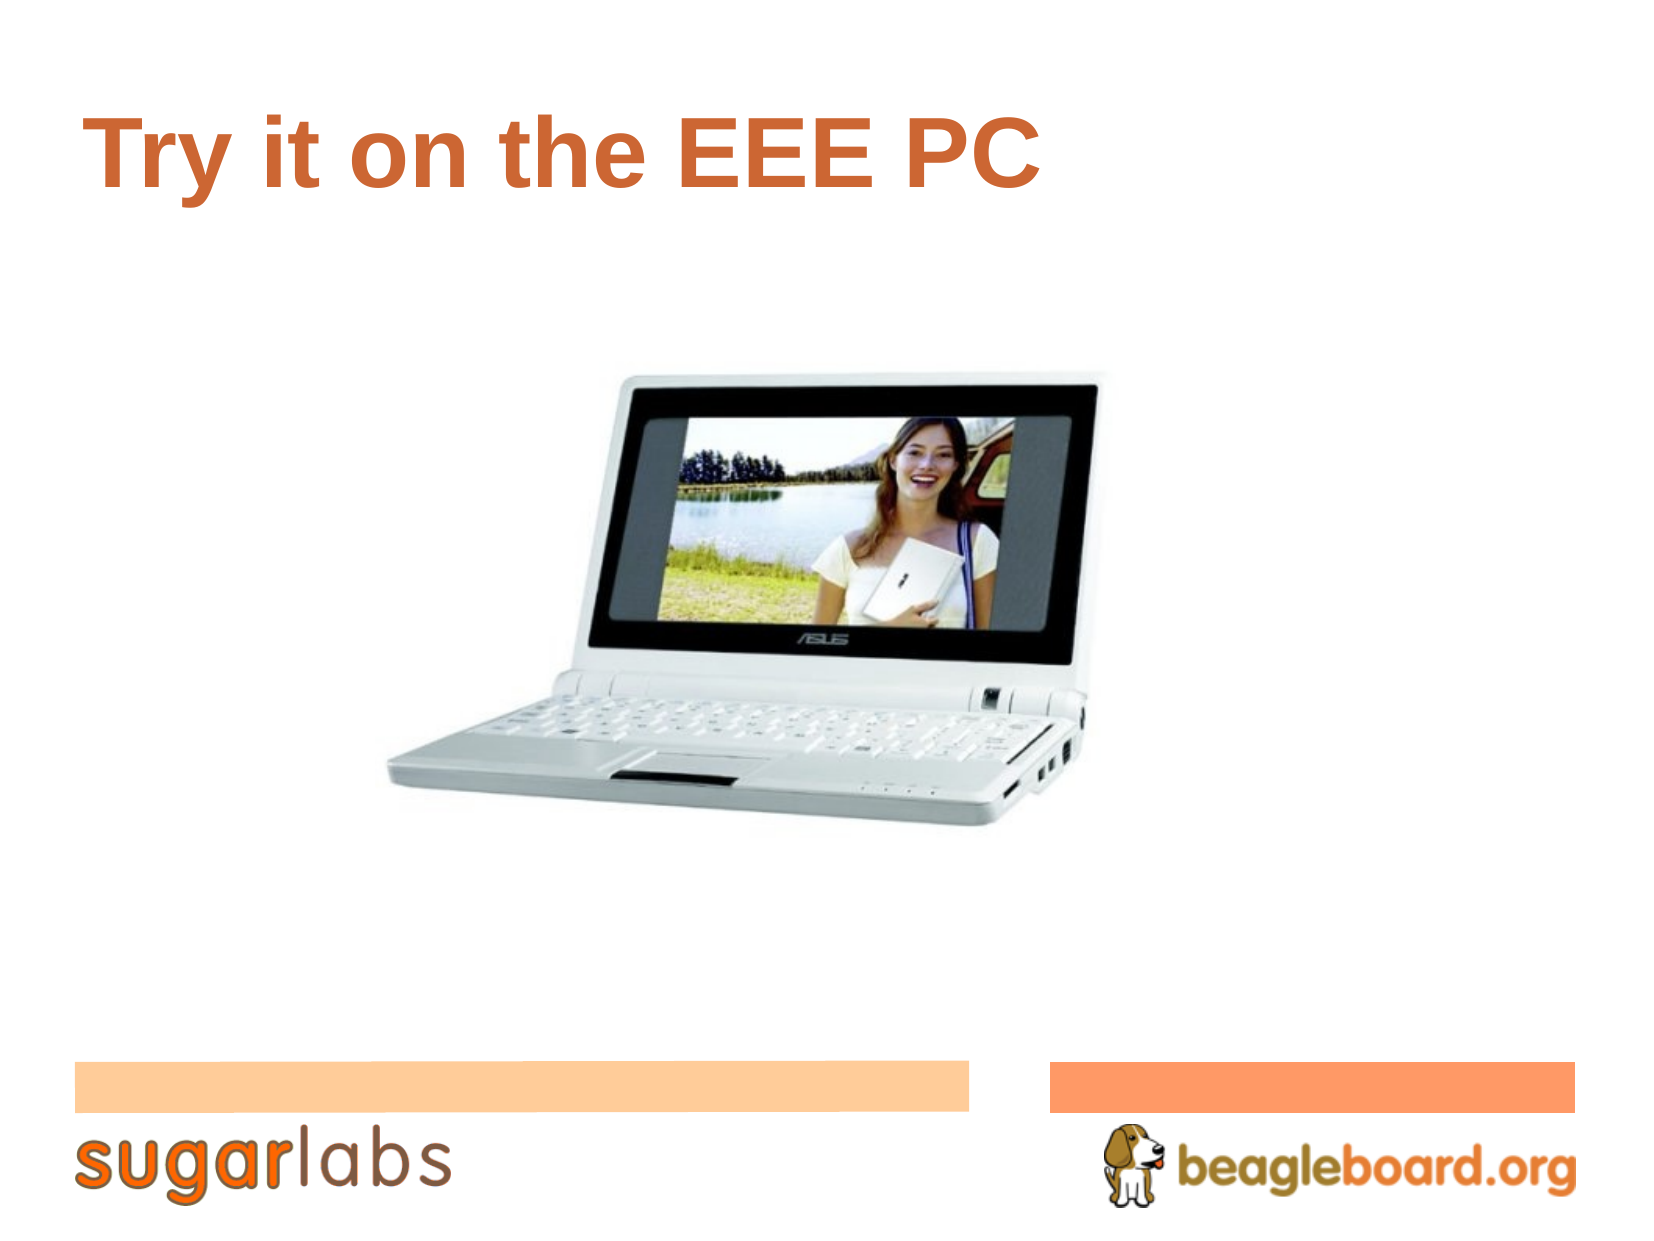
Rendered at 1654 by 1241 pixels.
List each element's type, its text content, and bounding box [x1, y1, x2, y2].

picture [75, 1124, 451, 1206]
picture [1104, 1124, 1576, 1208]
picture [375, 337, 1125, 854]
title Try it on the EEE PC [82, 49, 1571, 257]
